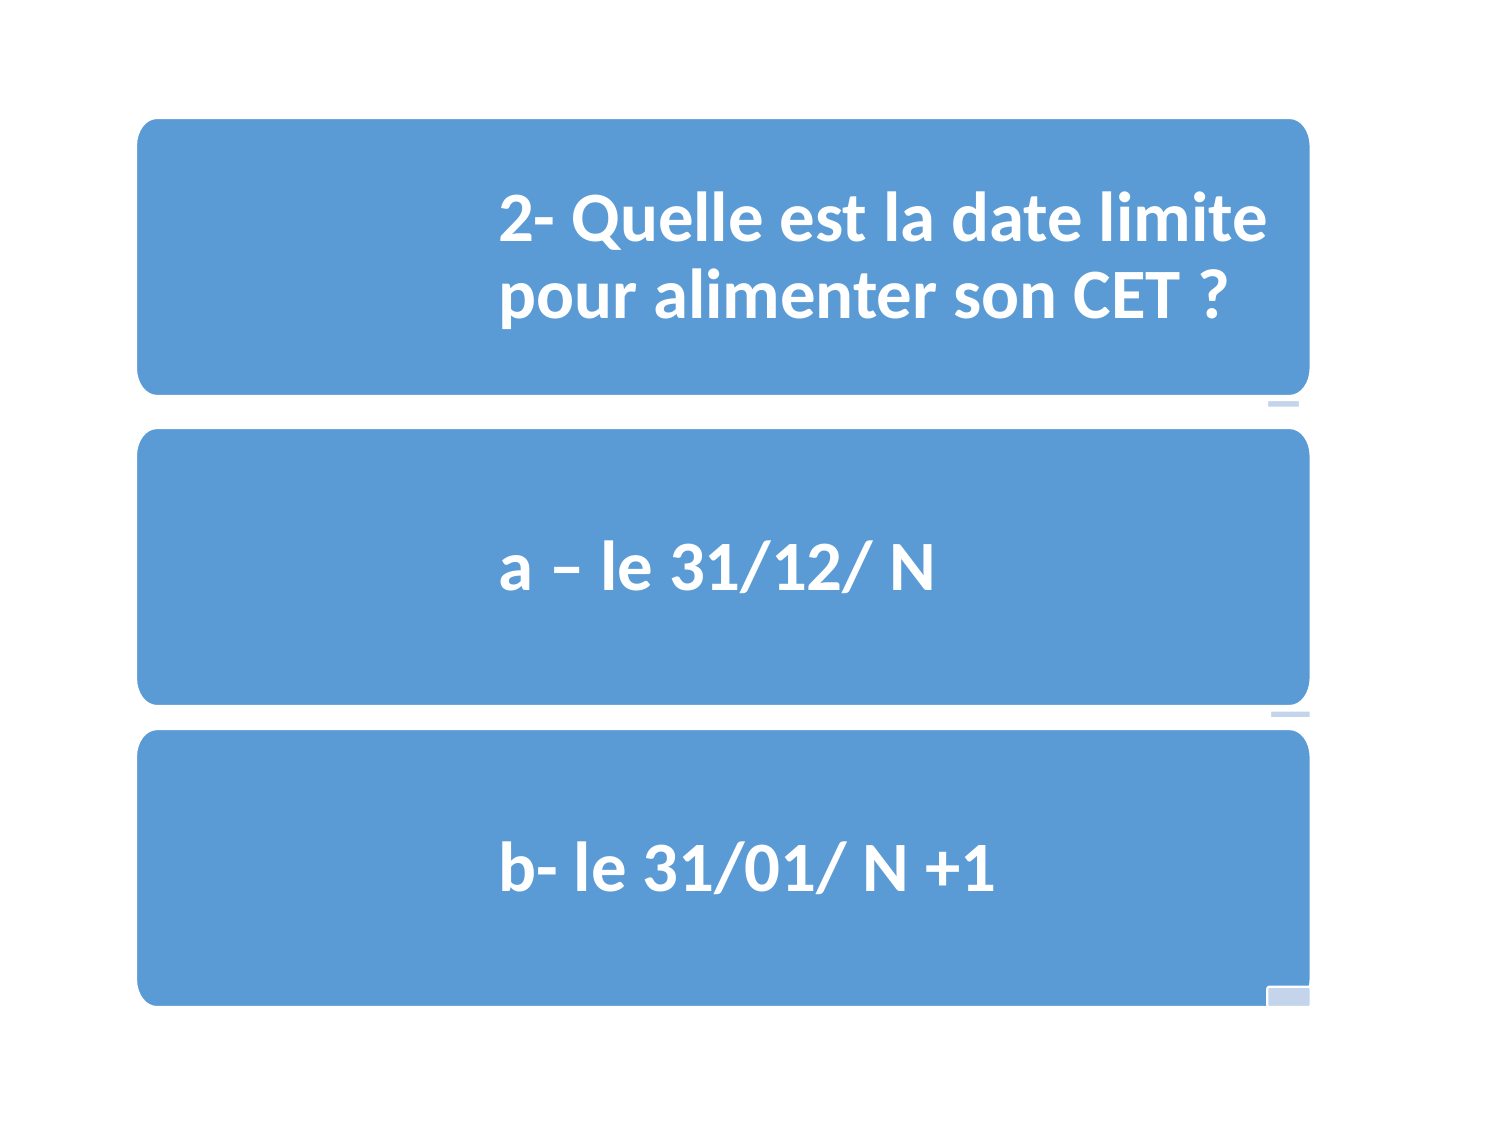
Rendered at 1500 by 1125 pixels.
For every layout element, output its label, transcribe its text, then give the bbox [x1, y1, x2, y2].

text_box 2- Quelle est la date limite pour alimenter son CET ? [136, 118, 1311, 396]
text_box [1269, 710, 1311, 719]
text_box [1267, 400, 1300, 408]
text_box a – le 31/12/ N [136, 428, 1311, 706]
text_box b- le 31/01/ N +1 [136, 729, 1311, 1008]
text_box [1267, 986, 1311, 1007]
